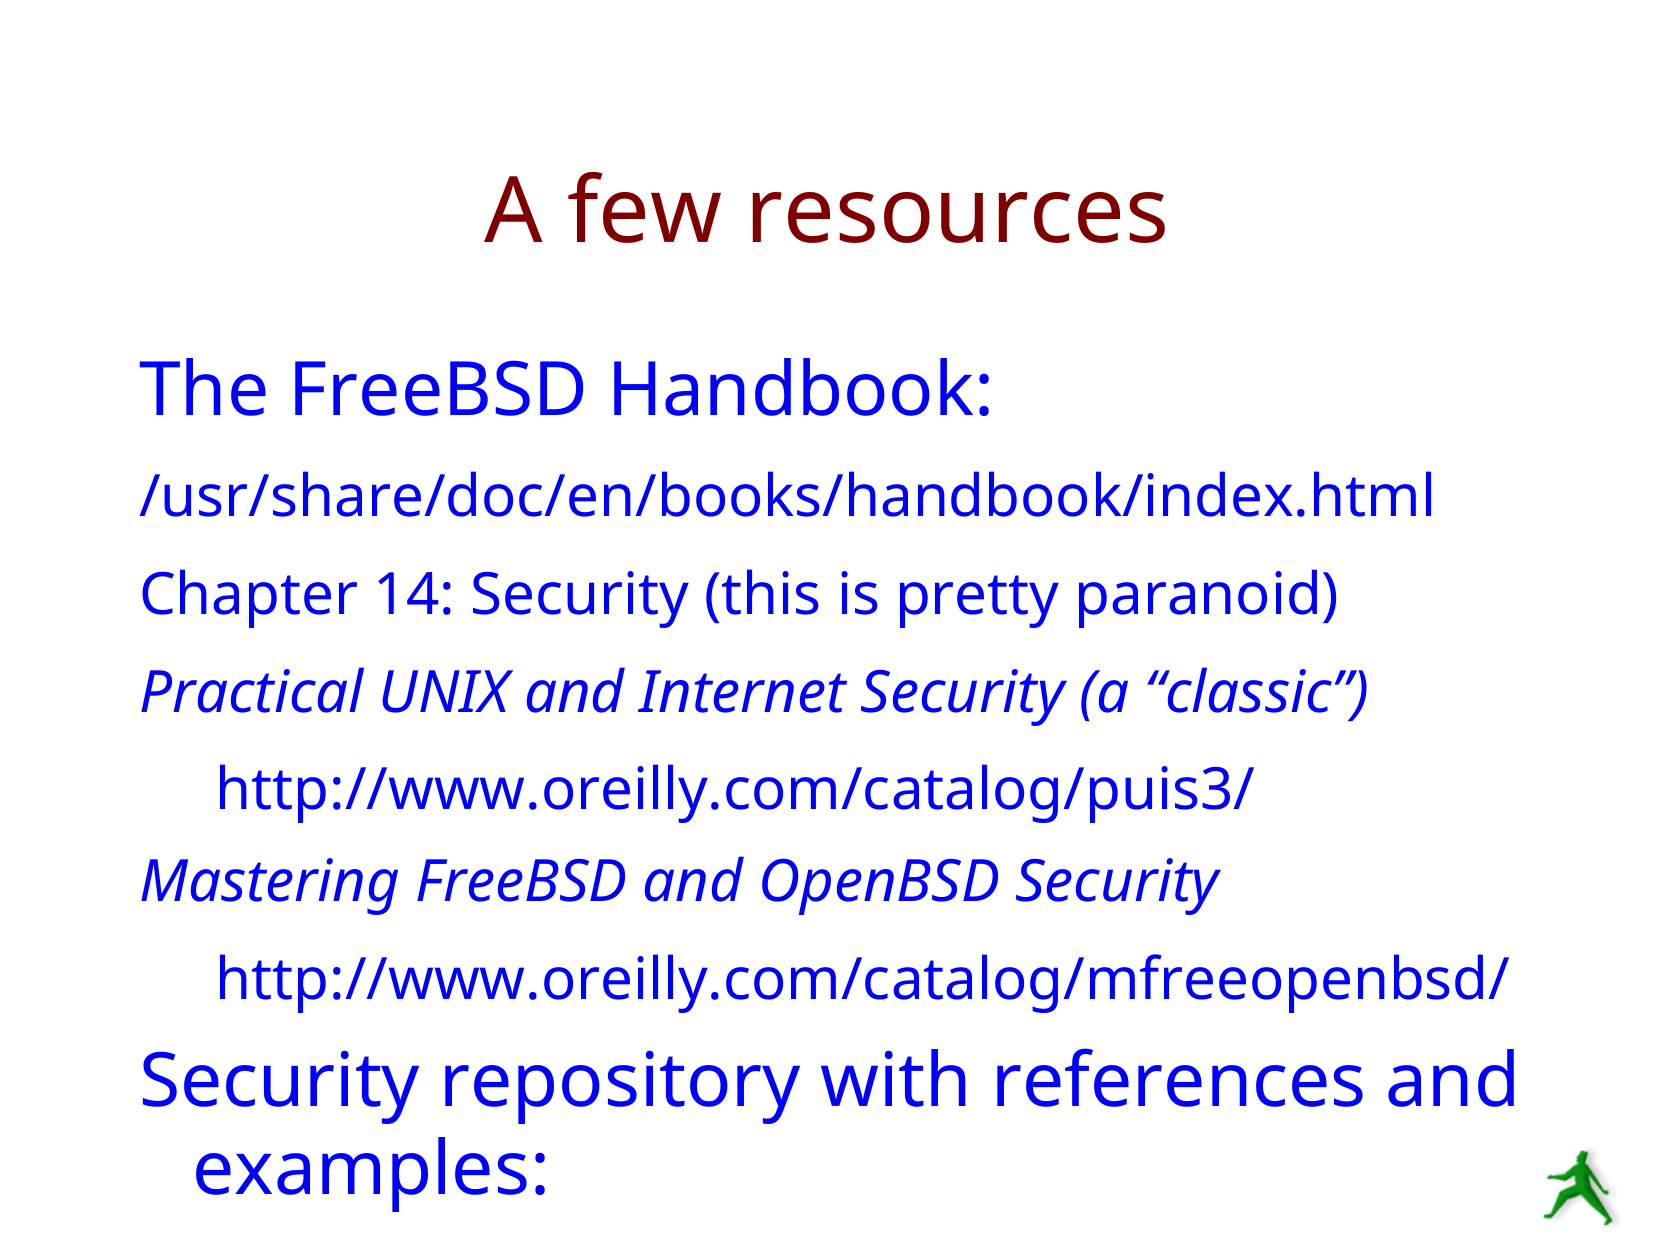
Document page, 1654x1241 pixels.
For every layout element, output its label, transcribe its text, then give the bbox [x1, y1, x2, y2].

picture [1560, 1135, 1633, 1228]
list The FreeBSD Handbook: /usr/share/doc/en/books/handbook/index.html Chapter 14: Security (this is pretty paranoid) Practical UNIX and Internet Security (a “classic”) http://www.oreilly.com/catalog/puis3/ Mastering FreeBSD and OpenBSD Security http://www.oreilly.com/catalog/mfreeopenbsd/ Security repository with references and examples: http://nsrc.org/security/ [121, 344, 1560, 1241]
title A few resources [121, 102, 1533, 311]
